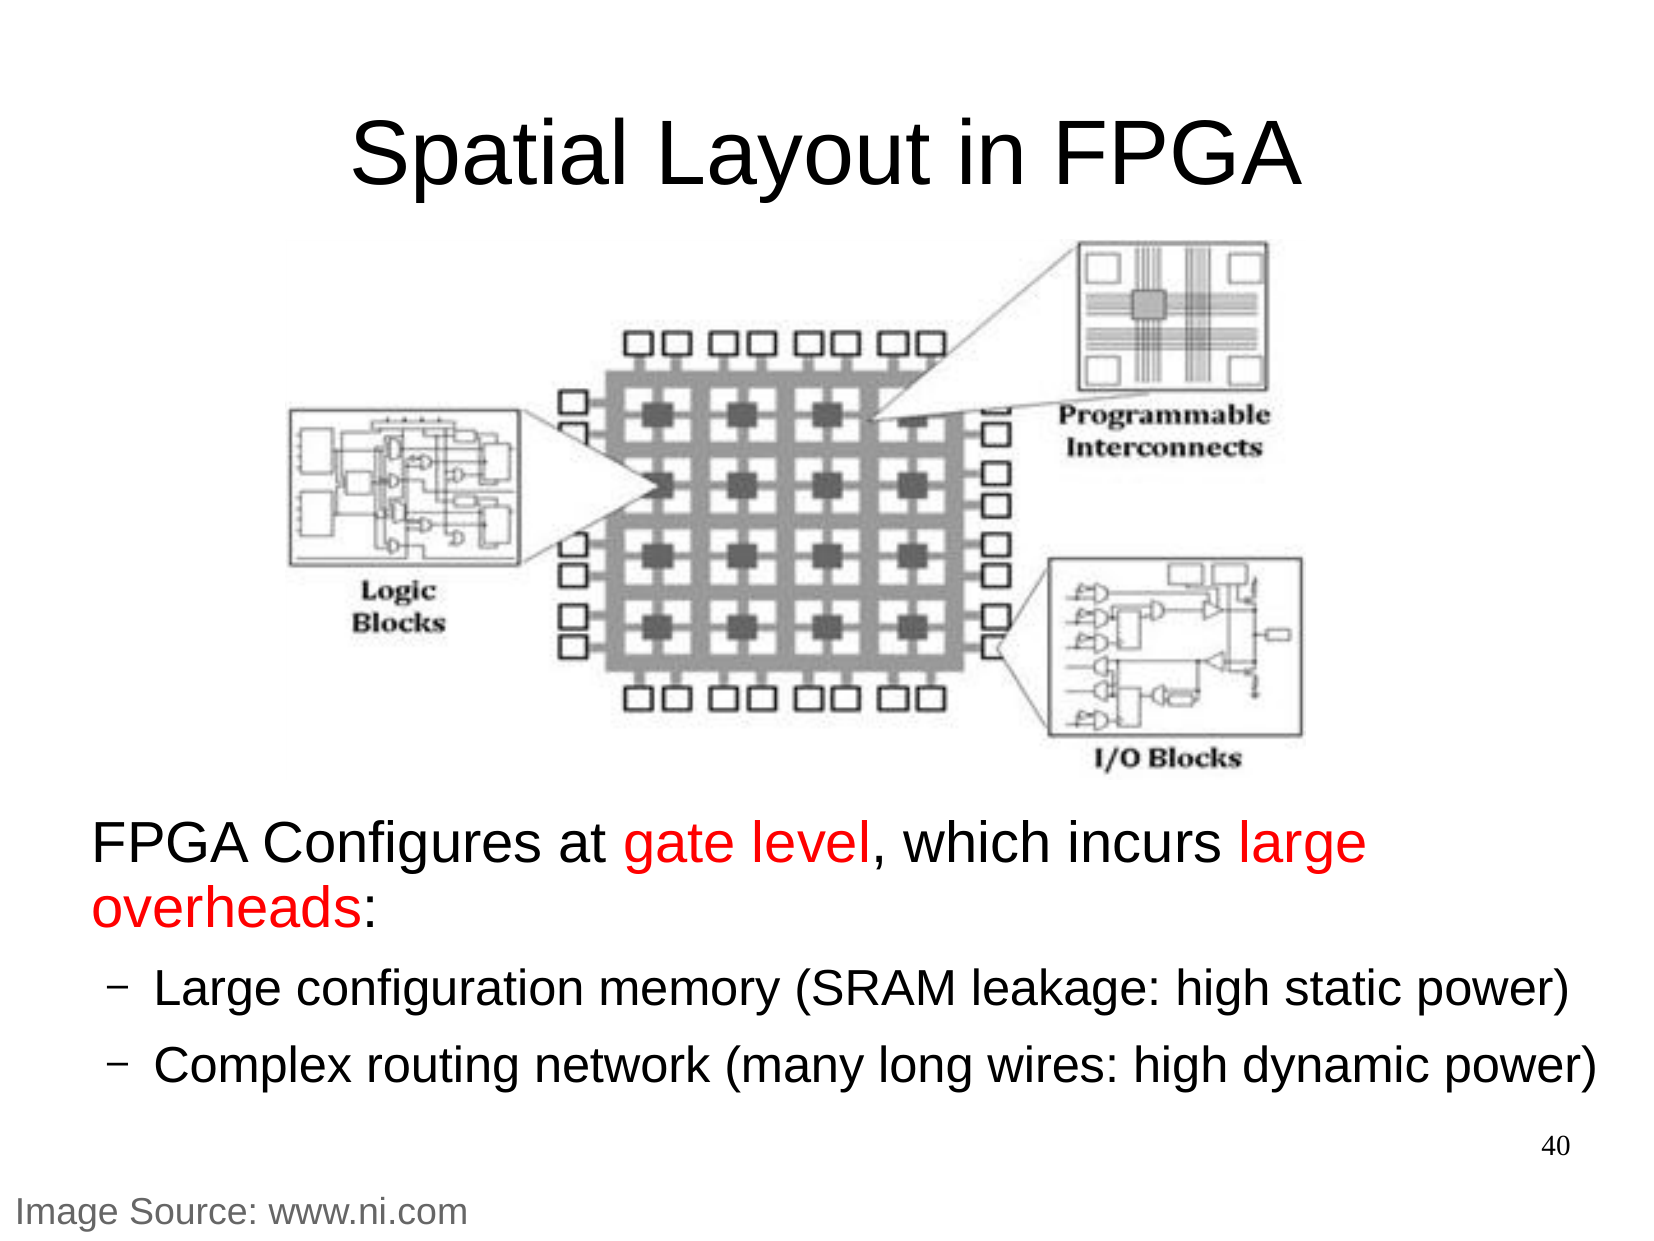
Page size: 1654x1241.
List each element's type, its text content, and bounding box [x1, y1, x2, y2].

title Spatial Layout in FPGA [82, 49, 1571, 257]
picture [285, 239, 1306, 781]
list FPGA Configures at gate level, which incurs large overheads: Large configuration memory (SRAM leakage: high static power) Complex routing network (many long wires: high dynamic power) [30, 810, 1606, 1205]
text_box Image Source: www.ni.com [0, 1183, 646, 1241]
